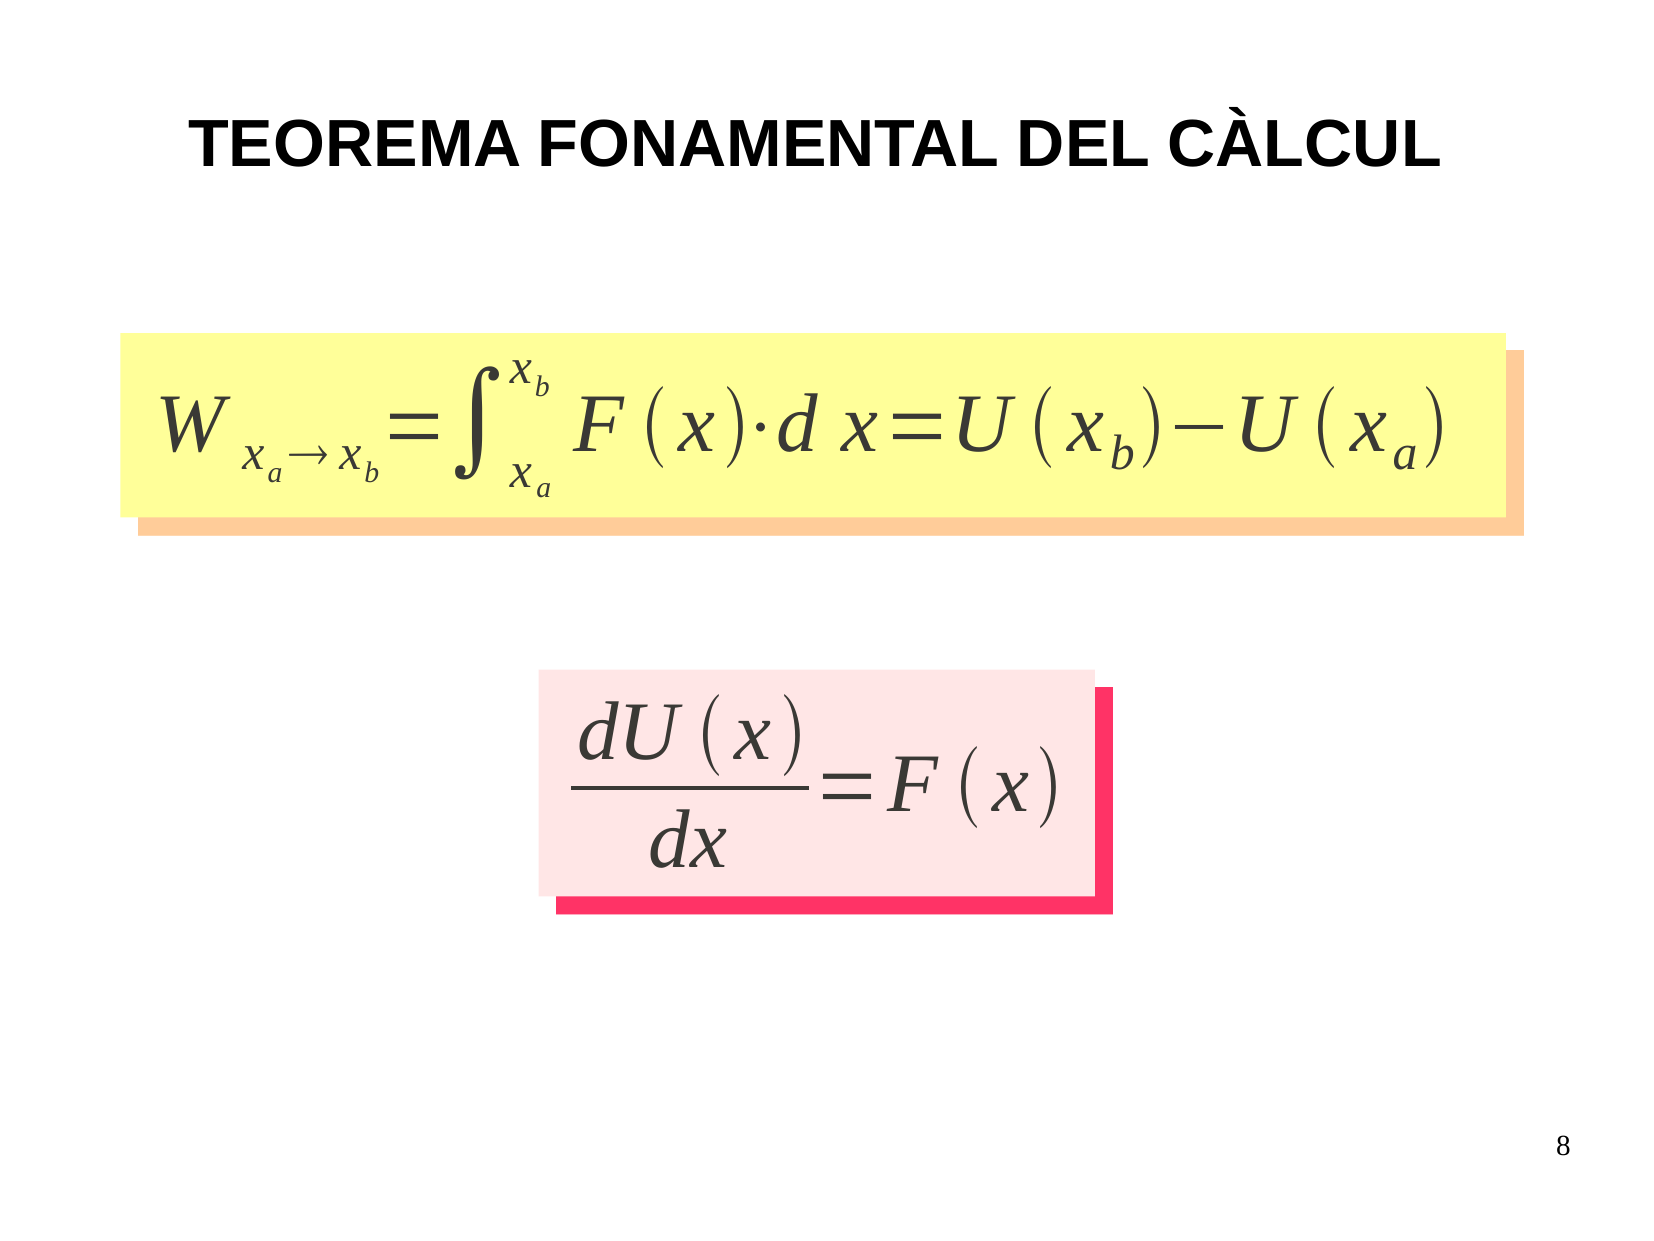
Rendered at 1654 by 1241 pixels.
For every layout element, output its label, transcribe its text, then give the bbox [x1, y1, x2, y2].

chart [148, 340, 1455, 505]
chart [559, 686, 1069, 886]
text_box [538, 669, 1095, 897]
text_box TEOREMA FONAMENTAL DEL CÀLCUL [173, 98, 1535, 188]
text_box [120, 333, 1506, 518]
